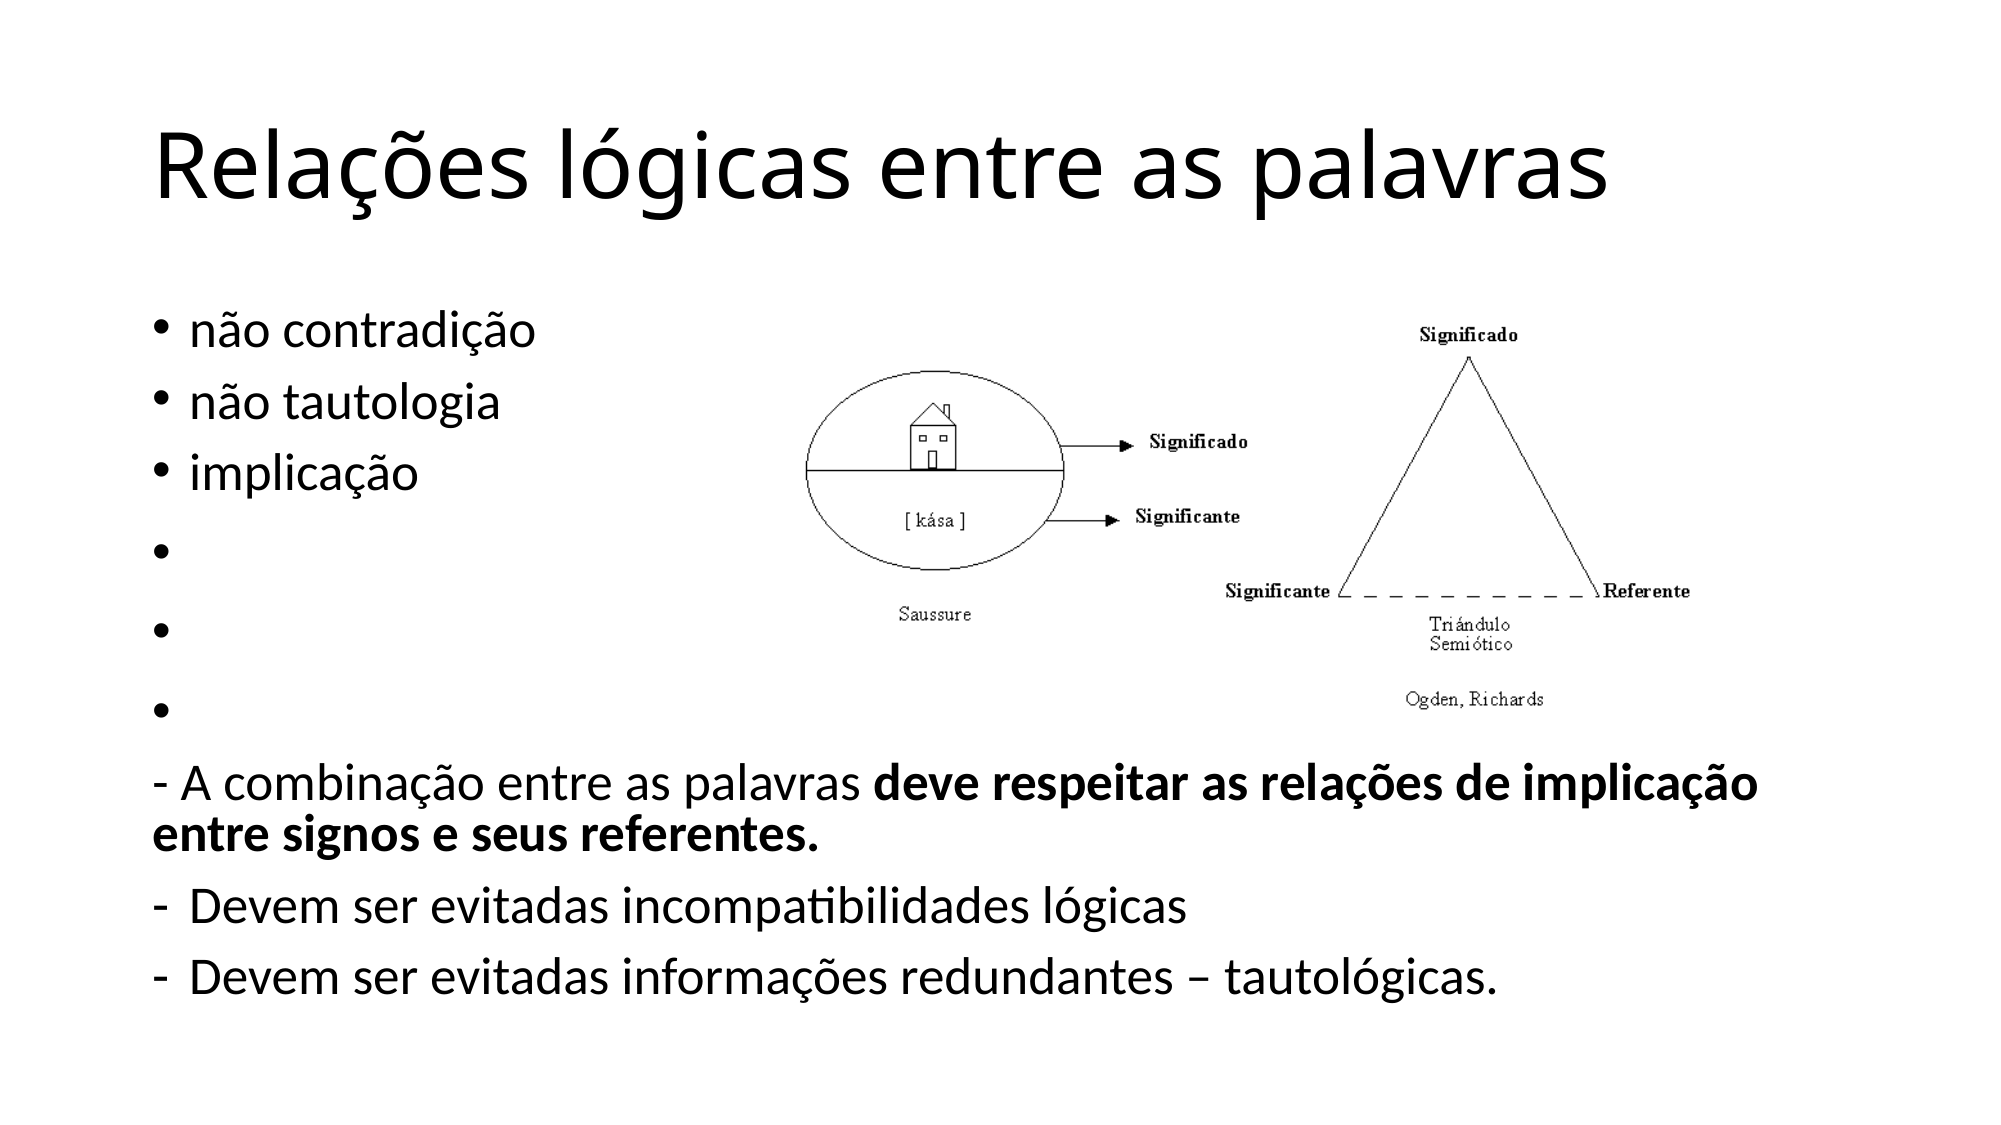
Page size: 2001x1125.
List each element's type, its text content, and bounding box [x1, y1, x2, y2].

list não contradição não tautologia implicação - A combinação entre as palavras deve respeitar as relações de implicação entre signos e seus referentes. Devem ser evitadas incompatibilidades lógicas Devem ser evitadas informações redundantes – tautológicas. [137, 299, 1863, 1014]
title Relações lógicas entre as palavras [137, 59, 1863, 278]
picture [797, 237, 1705, 752]
